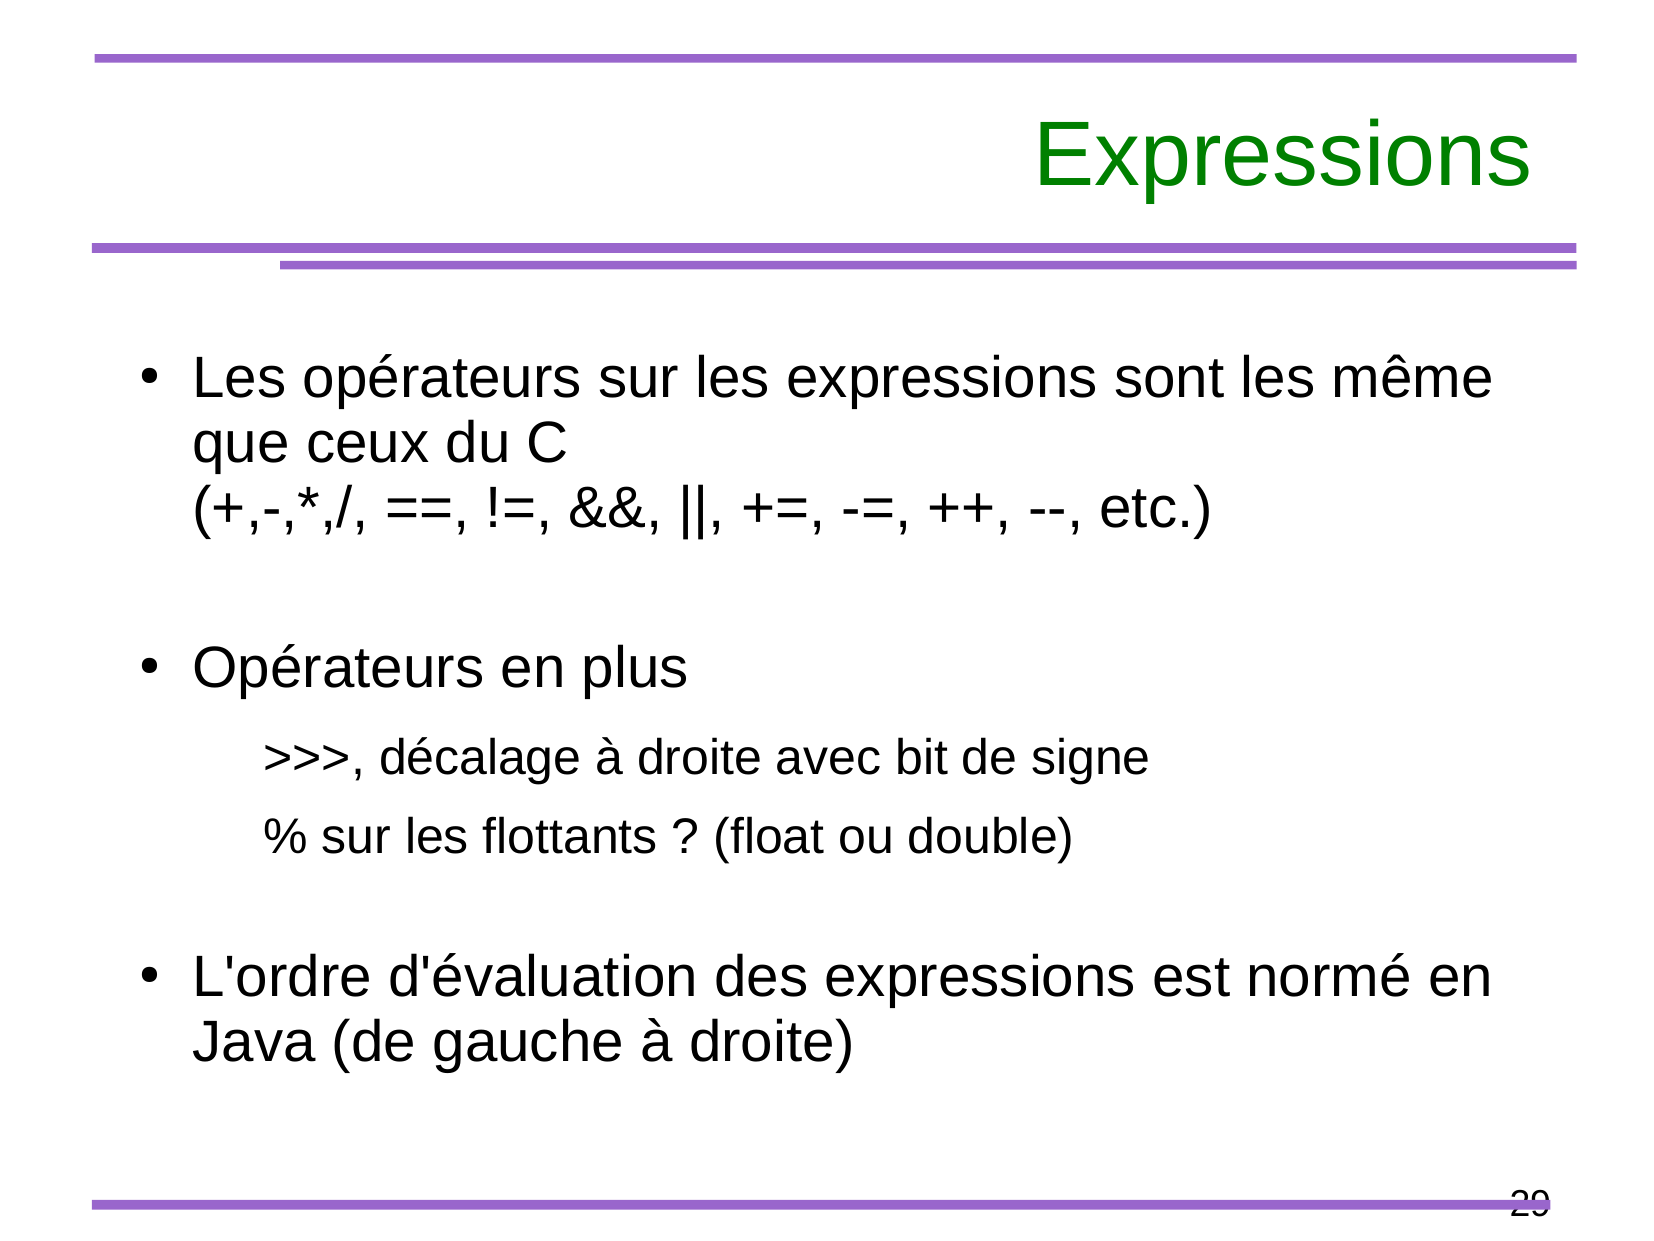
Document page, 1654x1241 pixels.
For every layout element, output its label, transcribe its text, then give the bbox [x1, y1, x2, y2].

title Expressions [121, 49, 1534, 257]
list Les opérateurs sur les expressions sont les même que ceux du C (+,-,*,/, ==, !=, &&, ||, +=, -=, ++, --, etc.) Opérateurs en plus >>>, décalage à droite avec bit de signe % sur les flottants ? (float ou double) L'ordre d'évaluation des expressions est normé en Java (de gauche à droite) [121, 344, 1534, 1127]
